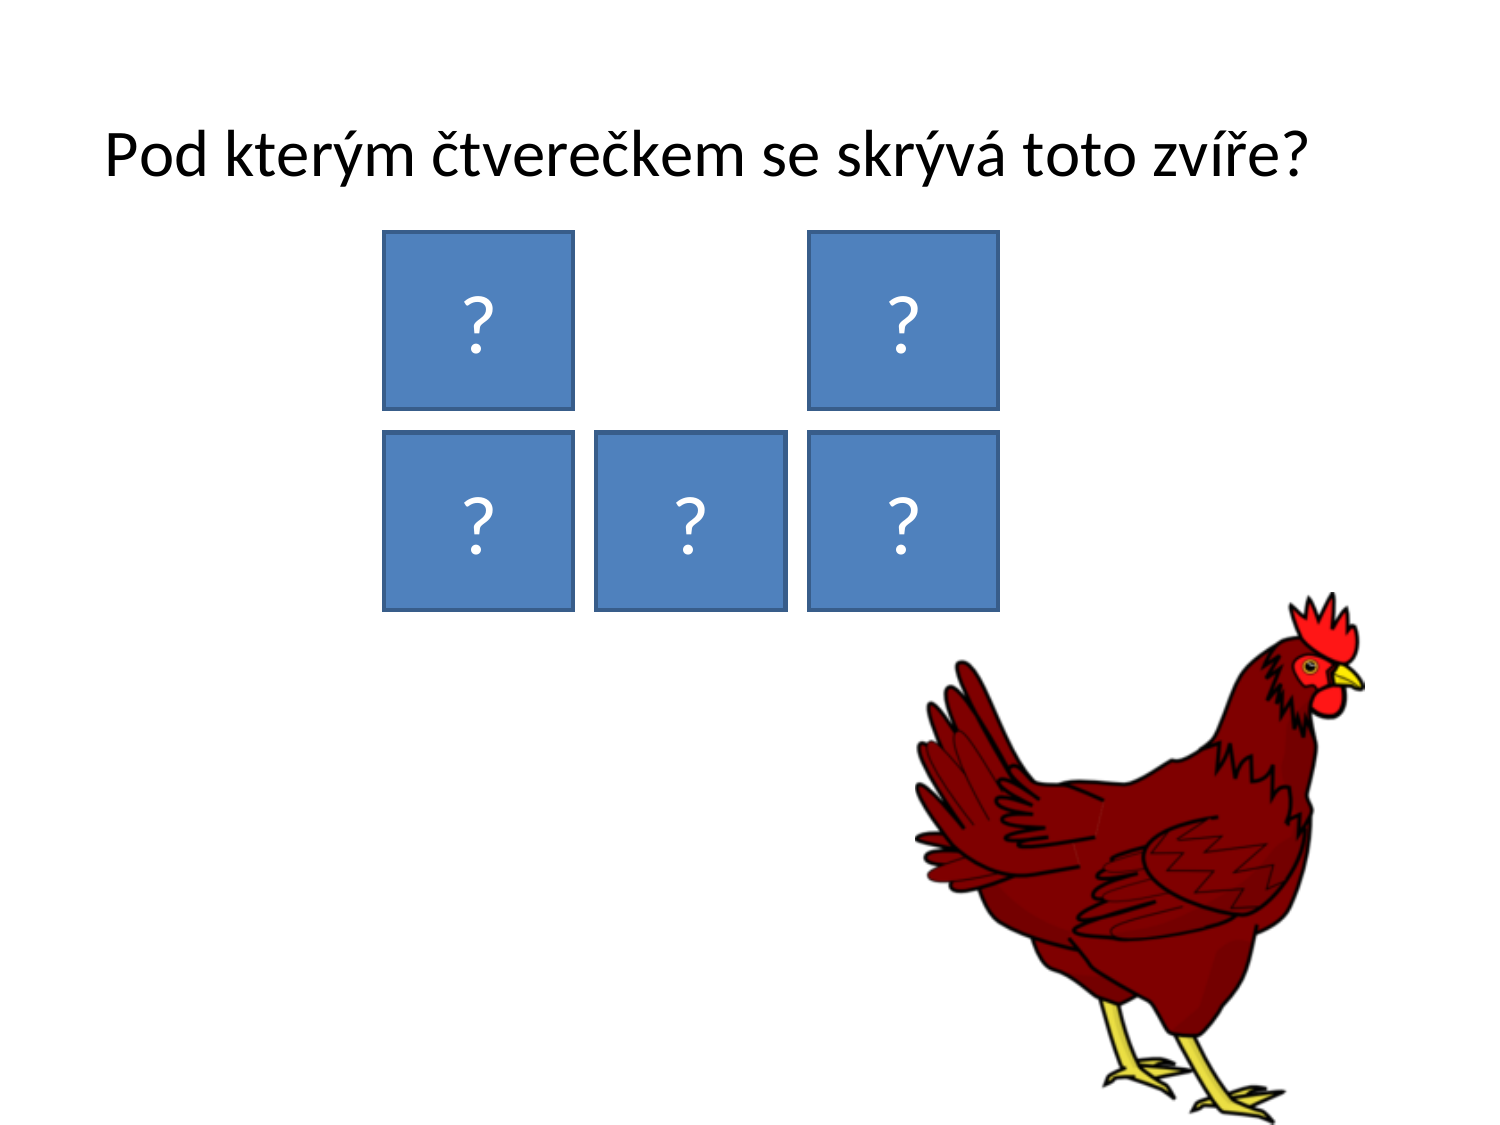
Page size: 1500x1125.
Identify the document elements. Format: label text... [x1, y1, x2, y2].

text_box Pod kterým čtverečkem se skrývá toto zvíře? [90, 101, 1329, 198]
text_box ? [596, 432, 786, 610]
text_box ? [383, 432, 573, 610]
text_box ? [383, 231, 573, 409]
picture [915, 592, 1365, 1125]
text_box ? [809, 432, 999, 610]
text_box ? [809, 231, 999, 409]
